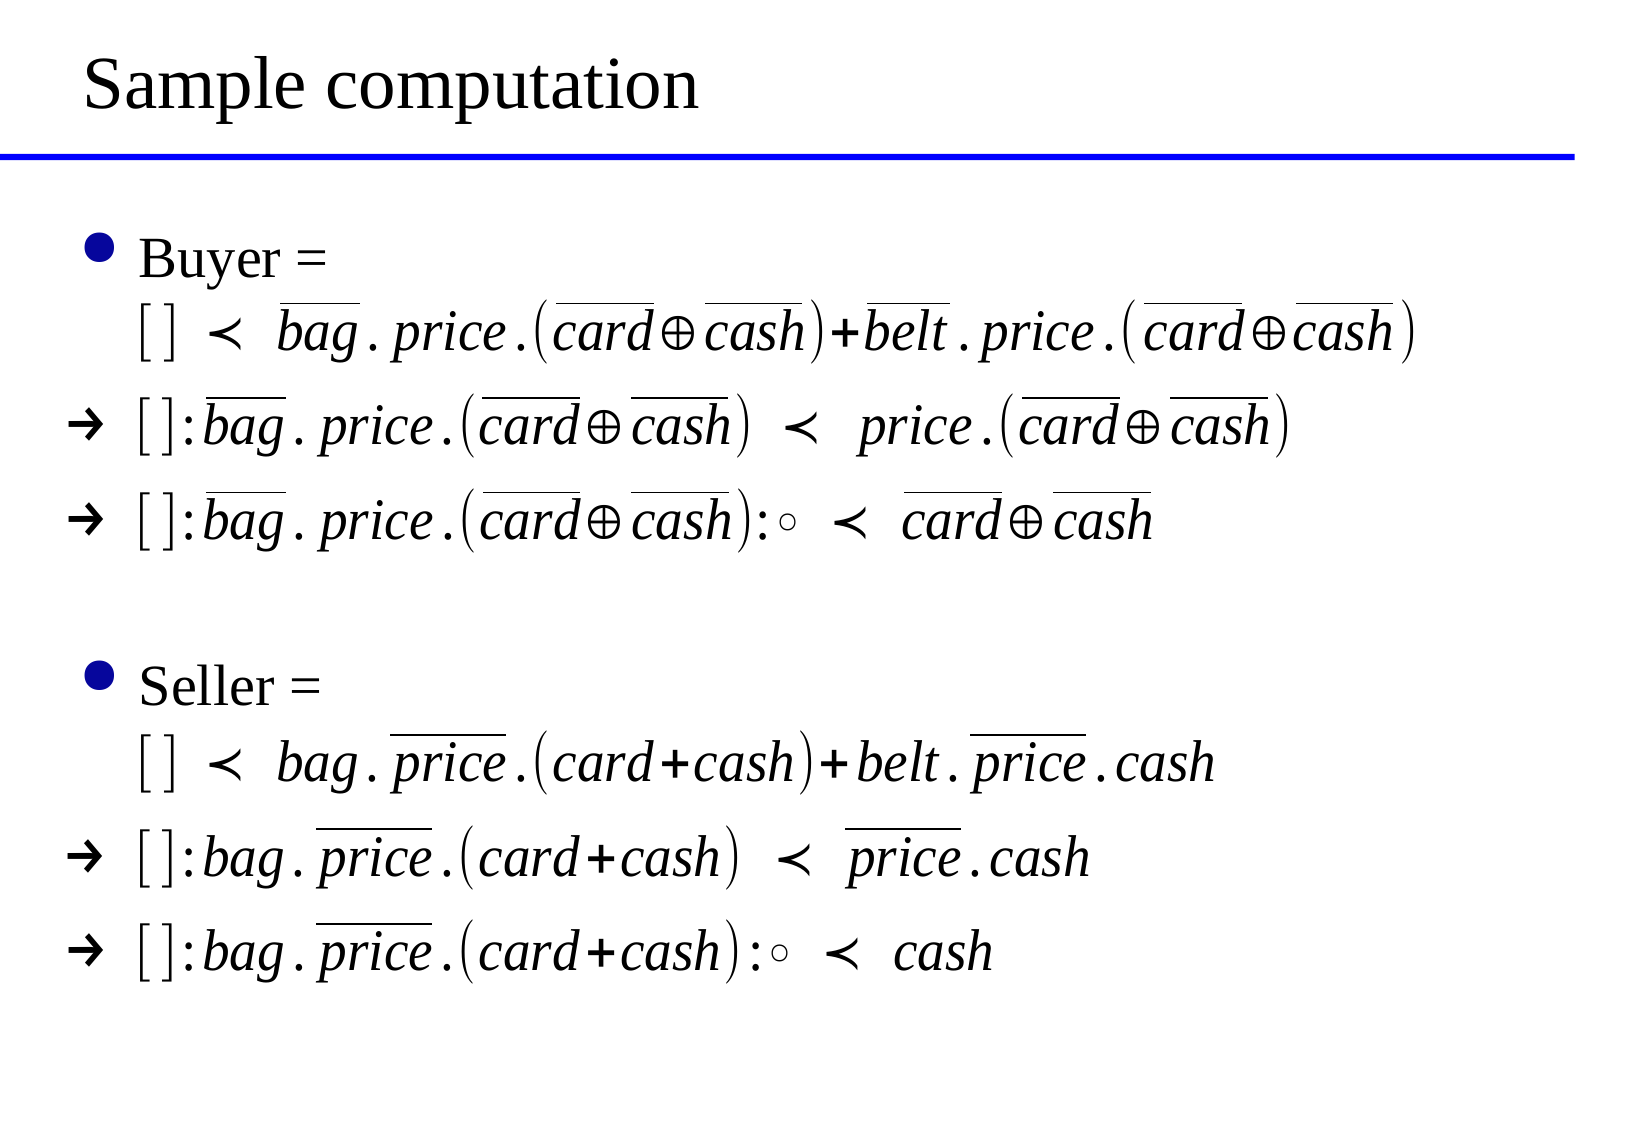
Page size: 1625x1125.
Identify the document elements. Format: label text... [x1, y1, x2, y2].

chart [50, 820, 1105, 892]
chart [50, 915, 1008, 987]
text_box Sample computation [67, 27, 1544, 131]
chart [50, 484, 1168, 556]
chart [50, 389, 1306, 461]
chart [124, 726, 1230, 798]
chart [124, 295, 1431, 367]
text_box Buyer = Seller = [67, 198, 1583, 1061]
